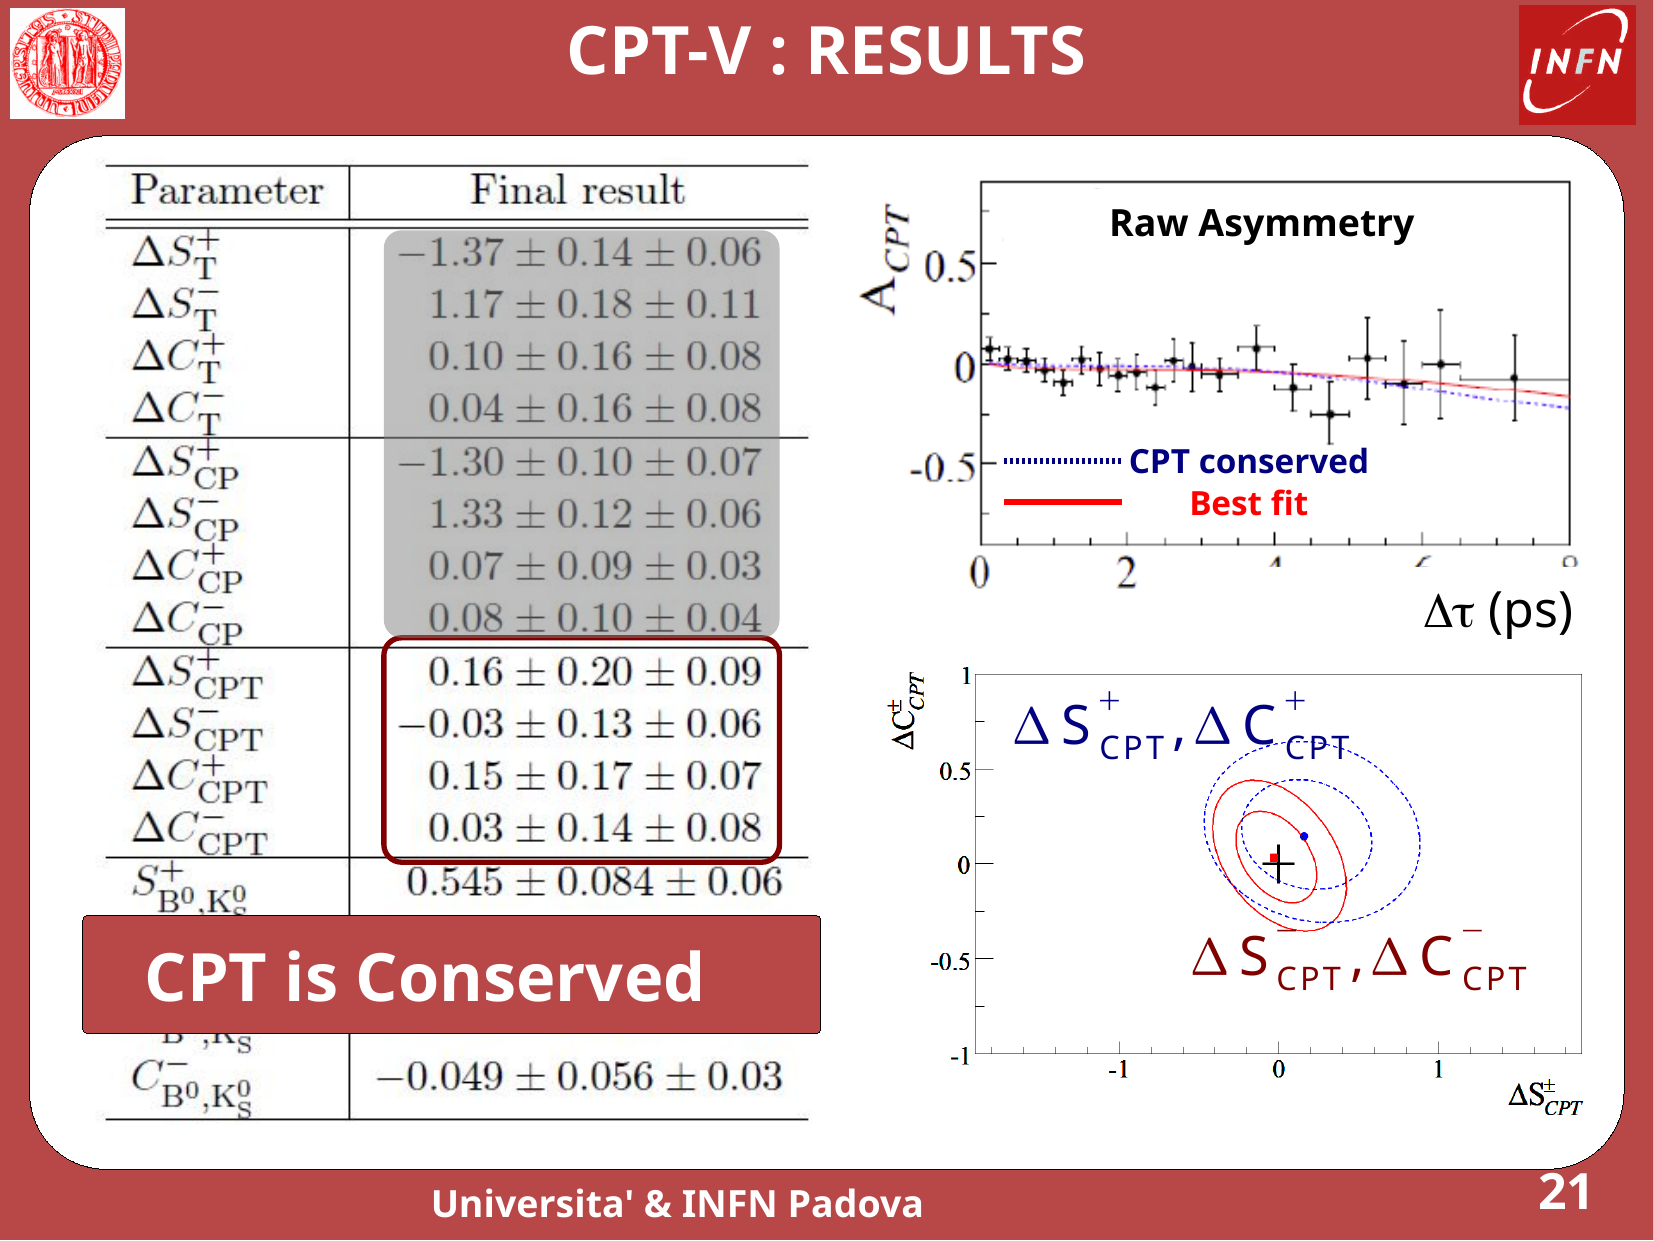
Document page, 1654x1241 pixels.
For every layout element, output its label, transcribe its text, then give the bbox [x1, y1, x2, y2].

chart [1184, 909, 1536, 1010]
text_box CPT is Conserved [129, 922, 716, 1041]
title CPT-V : RESULTS [82, 0, 1571, 99]
text_box [383, 230, 780, 638]
text_box [82, 915, 821, 1034]
text_box Dt (ps) [1204, 566, 1589, 663]
text_box Raw Asymmetry [1003, 188, 1530, 262]
picture [833, 162, 1602, 1121]
text_box CPT conserved [1074, 431, 1424, 472]
text_box Best fit [1074, 472, 1424, 539]
picture [82, 157, 831, 1134]
chart [1007, 679, 1359, 780]
